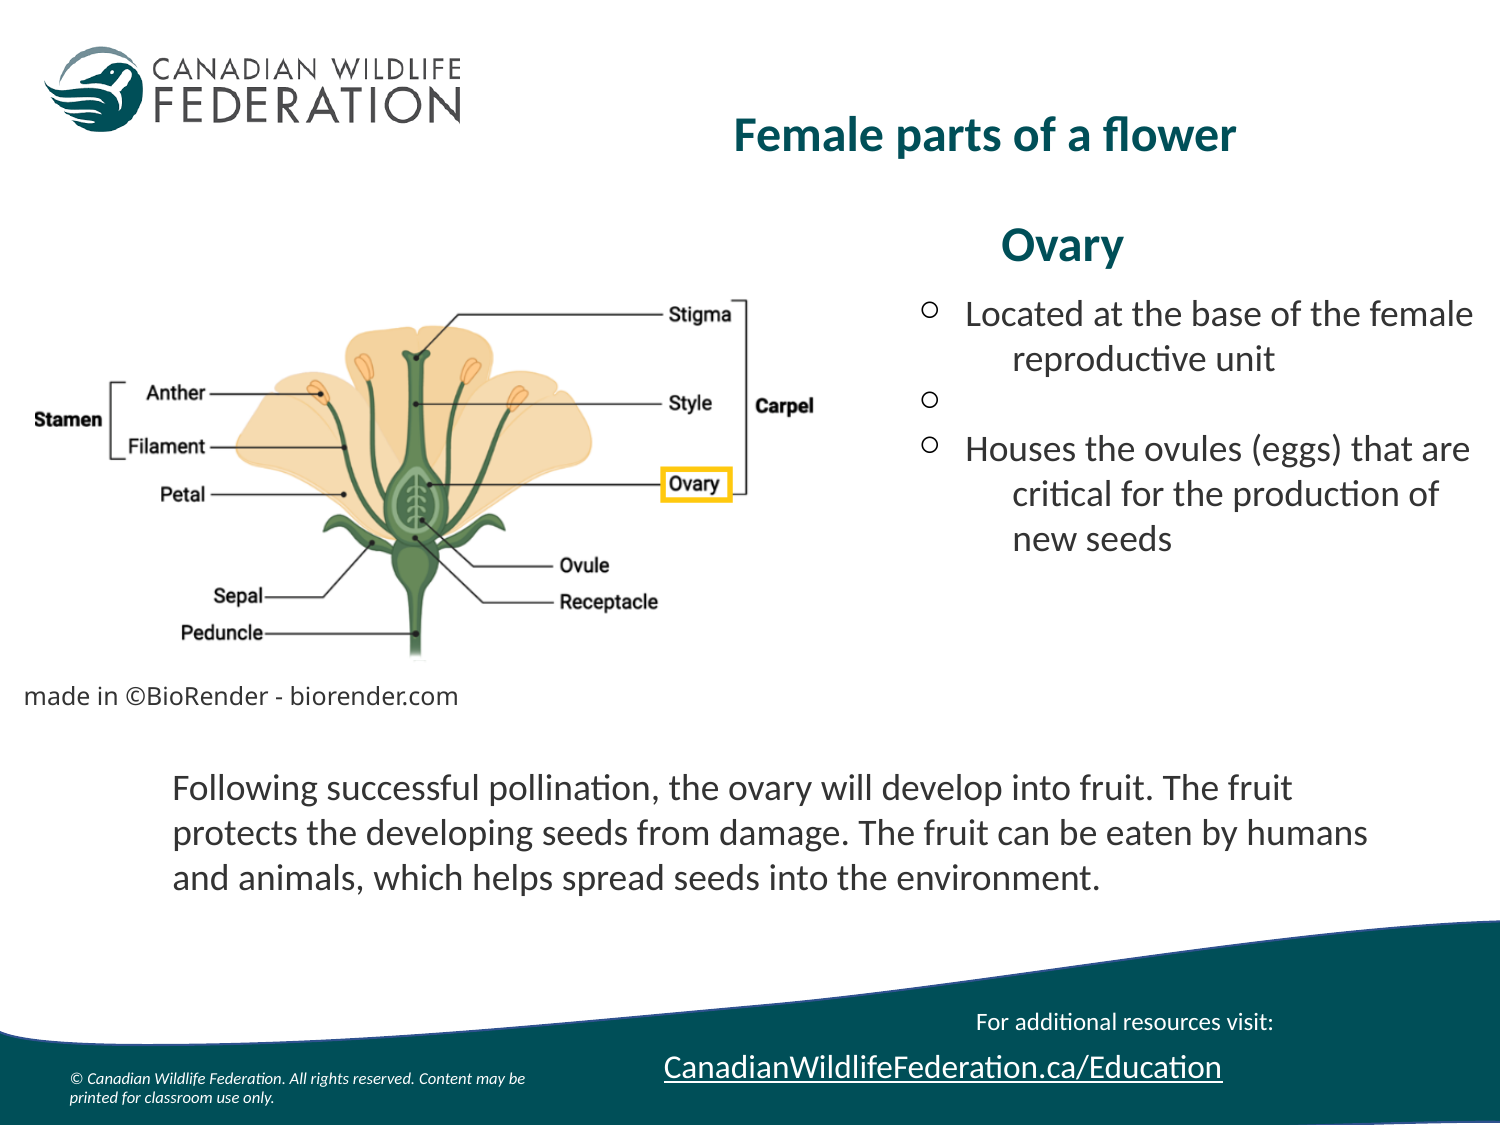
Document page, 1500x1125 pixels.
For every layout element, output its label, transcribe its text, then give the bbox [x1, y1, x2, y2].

text_box Located at the base of the female reproductive unit Houses the ovules (eggs) that are critical for the production of new seeds [753, 281, 1496, 615]
text_box [0, 921, 1500, 1125]
picture [44, 46, 460, 132]
picture [35, 294, 833, 664]
text_box For additional resources visit: [961, 998, 1438, 1044]
text_box Female parts of a flower [615, 93, 1356, 170]
text_box made in ©BioRender - biorender.com [8, 672, 830, 718]
text_box Ovary [693, 204, 1433, 280]
text_box CanadianWildlifeFederation.ca/Education [648, 1037, 1438, 1094]
text_box Following successful pollination, the ovary will develop into fruit. The fruit protects the developing seeds from damage. The fruit can be eaten by humans and animals, which helps spread seeds into the environment. [7, 755, 1433, 953]
text_box © Canadian Wildlife Federation. All rights reserved. Content may be printed for classroom use only. [54, 1059, 562, 1116]
